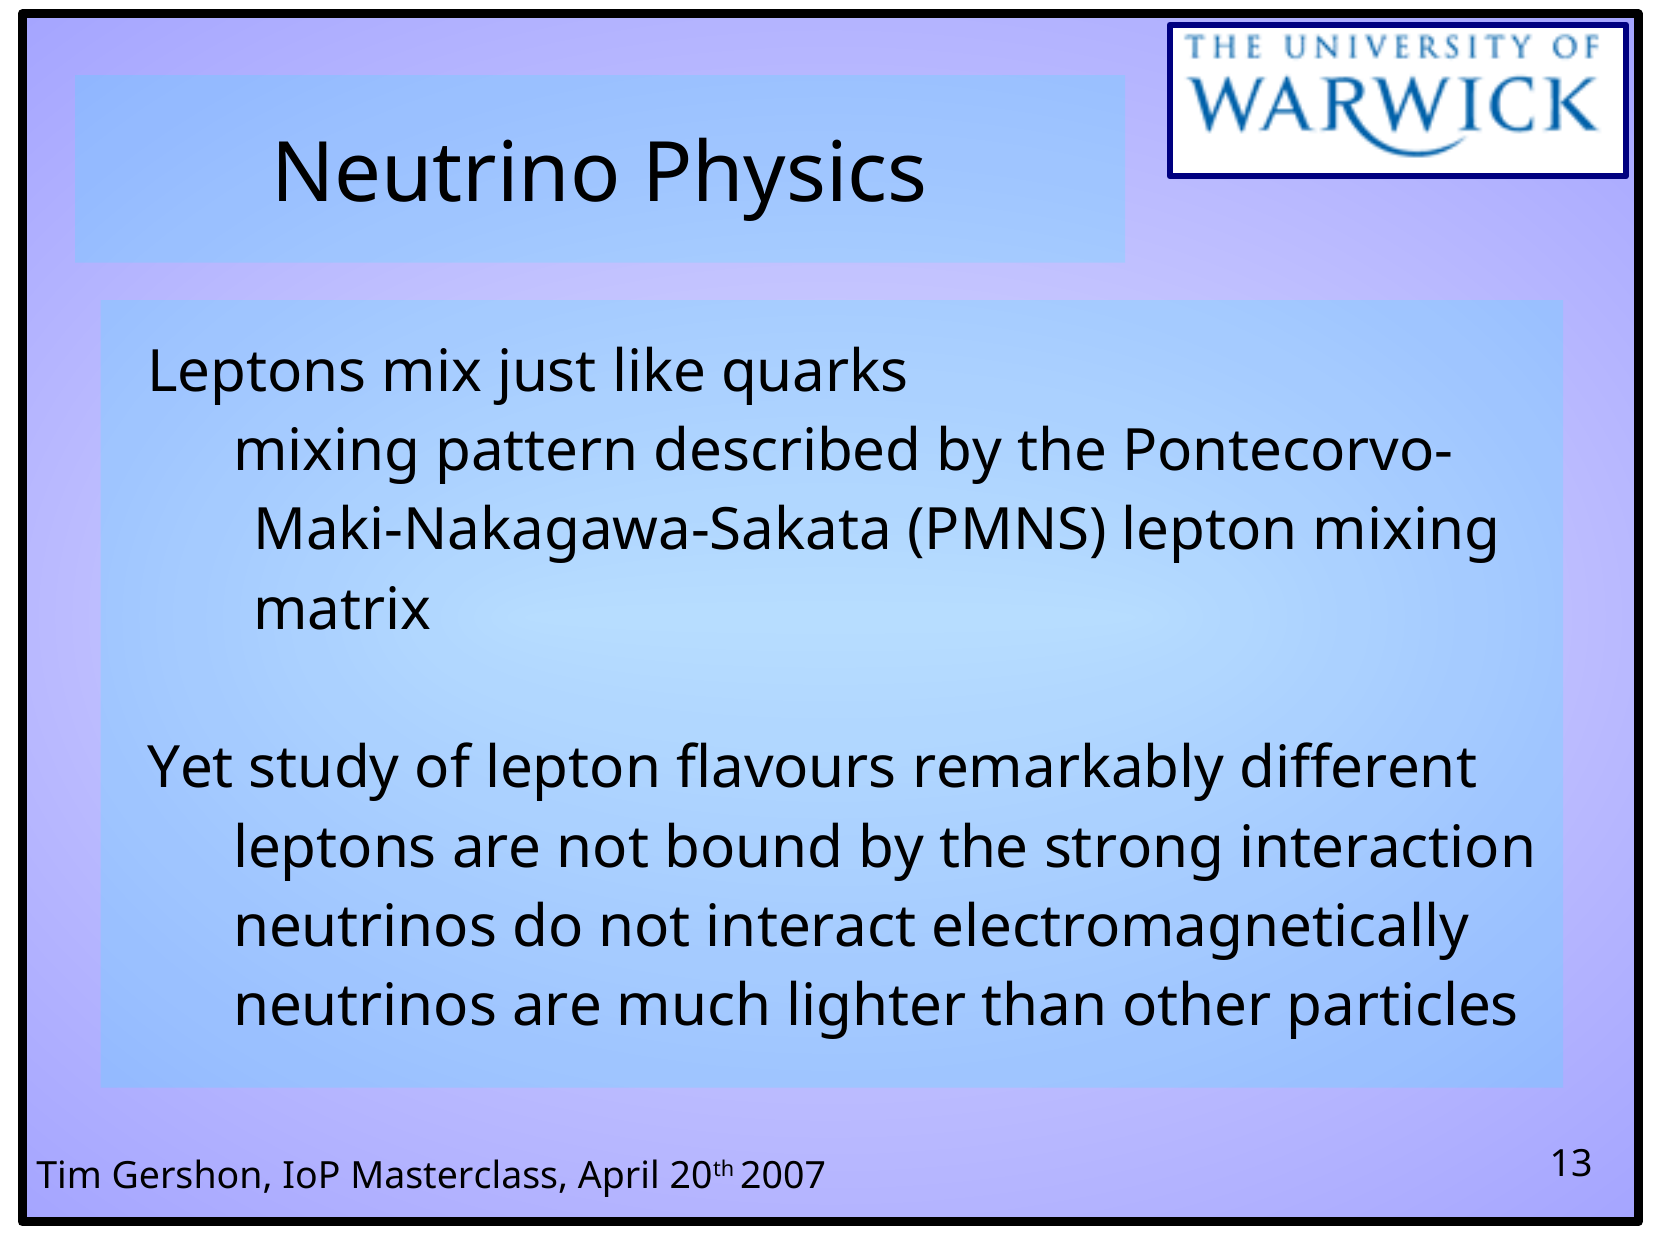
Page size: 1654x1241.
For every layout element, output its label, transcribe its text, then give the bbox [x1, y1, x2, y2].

text_box [22, 13, 1639, 1222]
text_box Leptons mix just like quarks mixing pattern described by the Pontecorvo-Maki-Nakagawa-Sakata (PMNS) lepton mixing matrix Yet study of lepton flavours remarkably different leptons are not bound by the strong interaction neutrinos do not interact electromagnetically neutrinos are much lighter than other particles [96, 321, 1570, 901]
text_box Tim Gershon, IoP Masterclass, April 20th 2007 [37, 1136, 826, 1212]
picture [1172, 27, 1623, 174]
text_box Neutrino Physics [75, 75, 1126, 263]
text_box <number> [1533, 1125, 1609, 1201]
